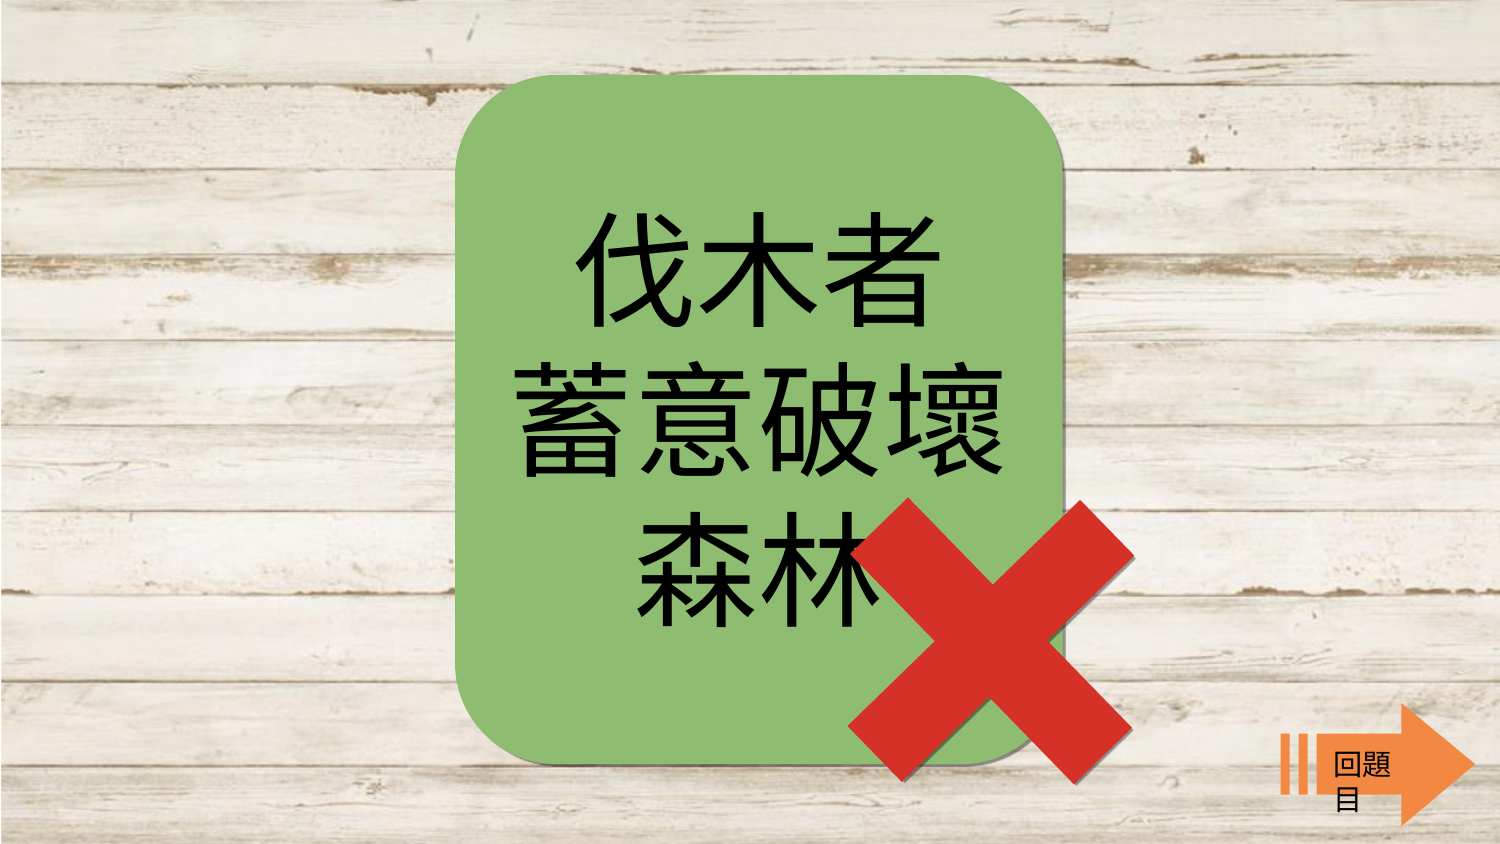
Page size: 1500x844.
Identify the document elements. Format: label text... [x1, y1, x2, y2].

text_box 回題目 [1318, 738, 1437, 790]
picture [0, 0, 1500, 844]
text_box [1280, 733, 1290, 795]
text_box [1298, 733, 1308, 795]
text_box 伐木者 蓄意破壞森林 [476, 184, 1042, 655]
text_box [1340, 790, 1355, 794]
text_box [455, 74, 1135, 785]
text_box [1316, 703, 1476, 827]
